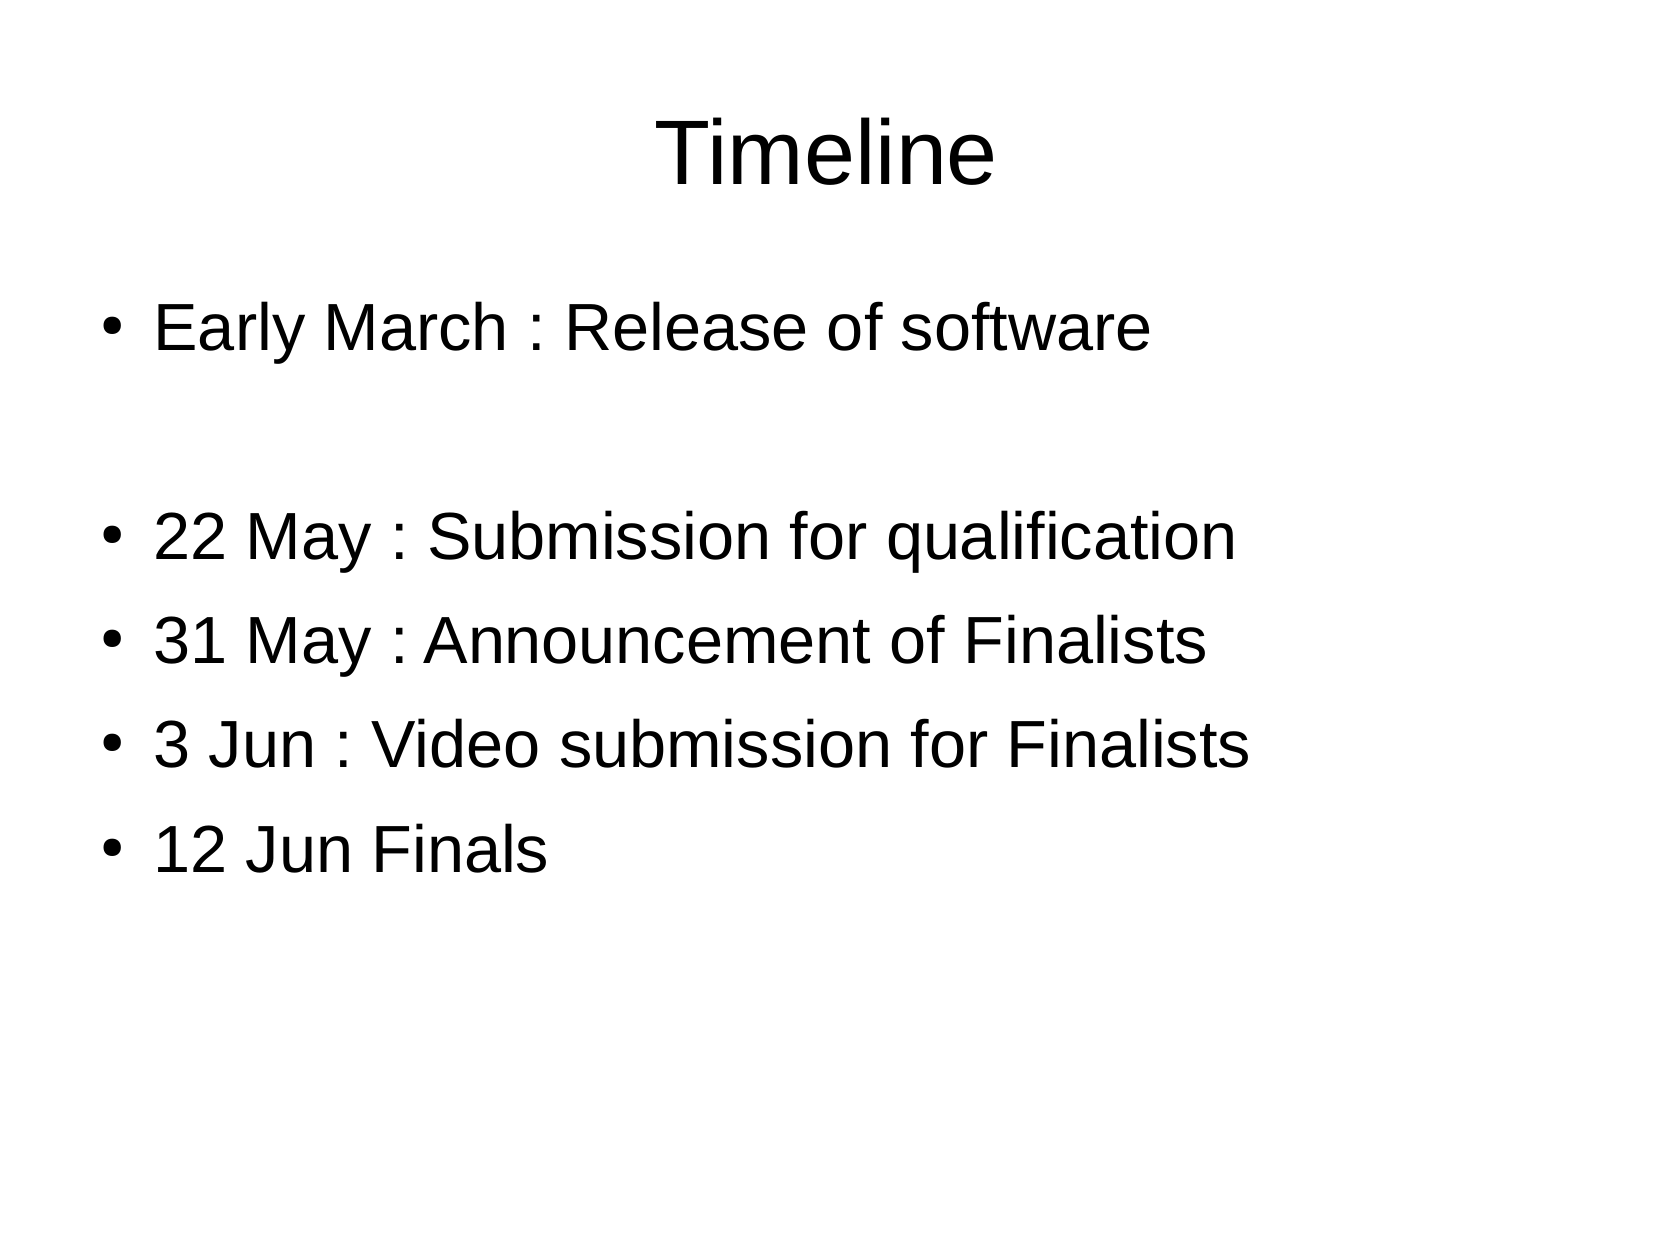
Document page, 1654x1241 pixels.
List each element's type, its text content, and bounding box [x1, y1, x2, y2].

title Timeline [82, 49, 1571, 257]
list Early March : Release of software 22 May : Submission for qualification 31 May : Announcement of Finalists 3 Jun : Video submission for Finalists 12 Jun Finals [82, 290, 1571, 1010]
